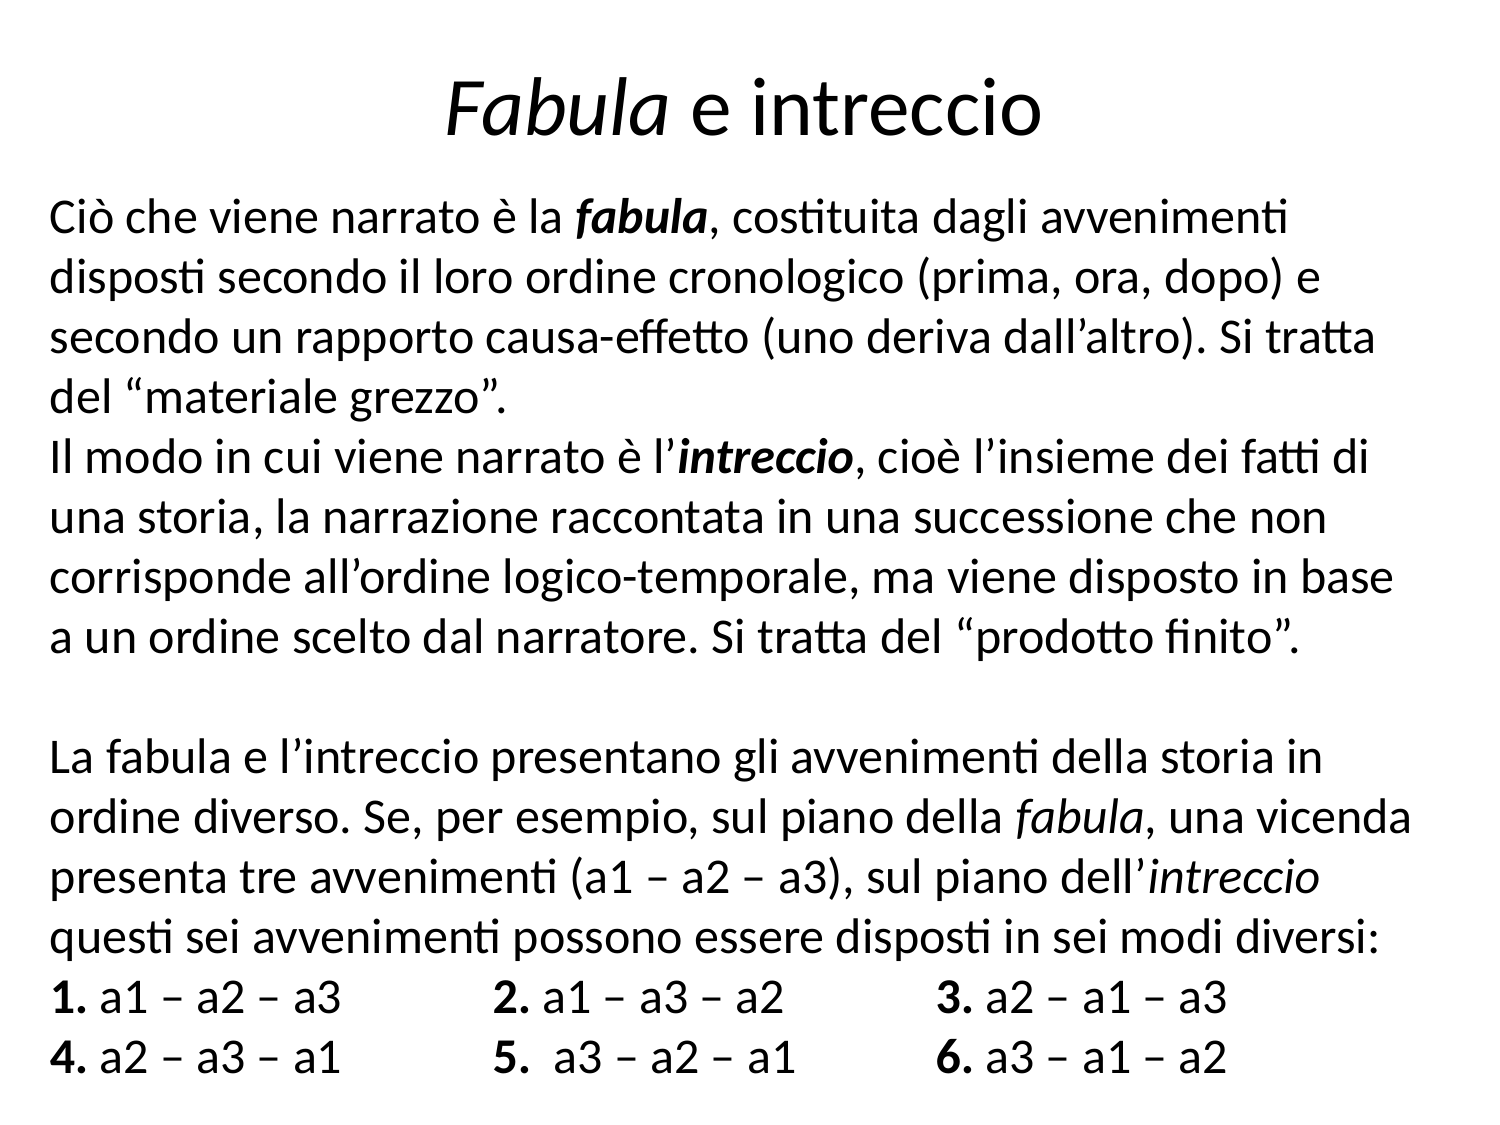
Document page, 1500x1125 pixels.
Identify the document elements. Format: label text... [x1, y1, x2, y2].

text_box Ciò che viene narrato è la fabula, costituita dagli avvenimenti disposti secondo il loro ordine cronologico (prima, ora, dopo) e secondo un rapporto causa-effetto (uno deriva dall’altro). Si tratta del “materiale grezzo”. Il modo in cui viene narrato è l’intreccio, cioè l’insieme dei fatti di una storia, la narrazione raccontata in una successione che non corrisponde all’ordine logico-temporale, ma viene disposto in base a un ordine scelto dal narratore. Si tratta del “prodotto finito”. La fabula e l’intreccio presentano gli avvenimenti della storia in ordine diverso. Se, per esempio, sul piano della fabula, una vicenda presenta tre avvenimenti (a1 – a2 – a3), sul piano dell’intreccio questi sei avvenimenti possono essere disposti in sei modi diversi: 1. a1 – a2 – a3 2. a1 – a3 – a2 3. a2 – a1 – a3 4. a2 – a3 – a1 5. a3 – a2 – a1 6. a3 – a1 – a2 [35, 175, 1430, 1091]
text_box Fabula e intreccio [35, 45, 1454, 164]
